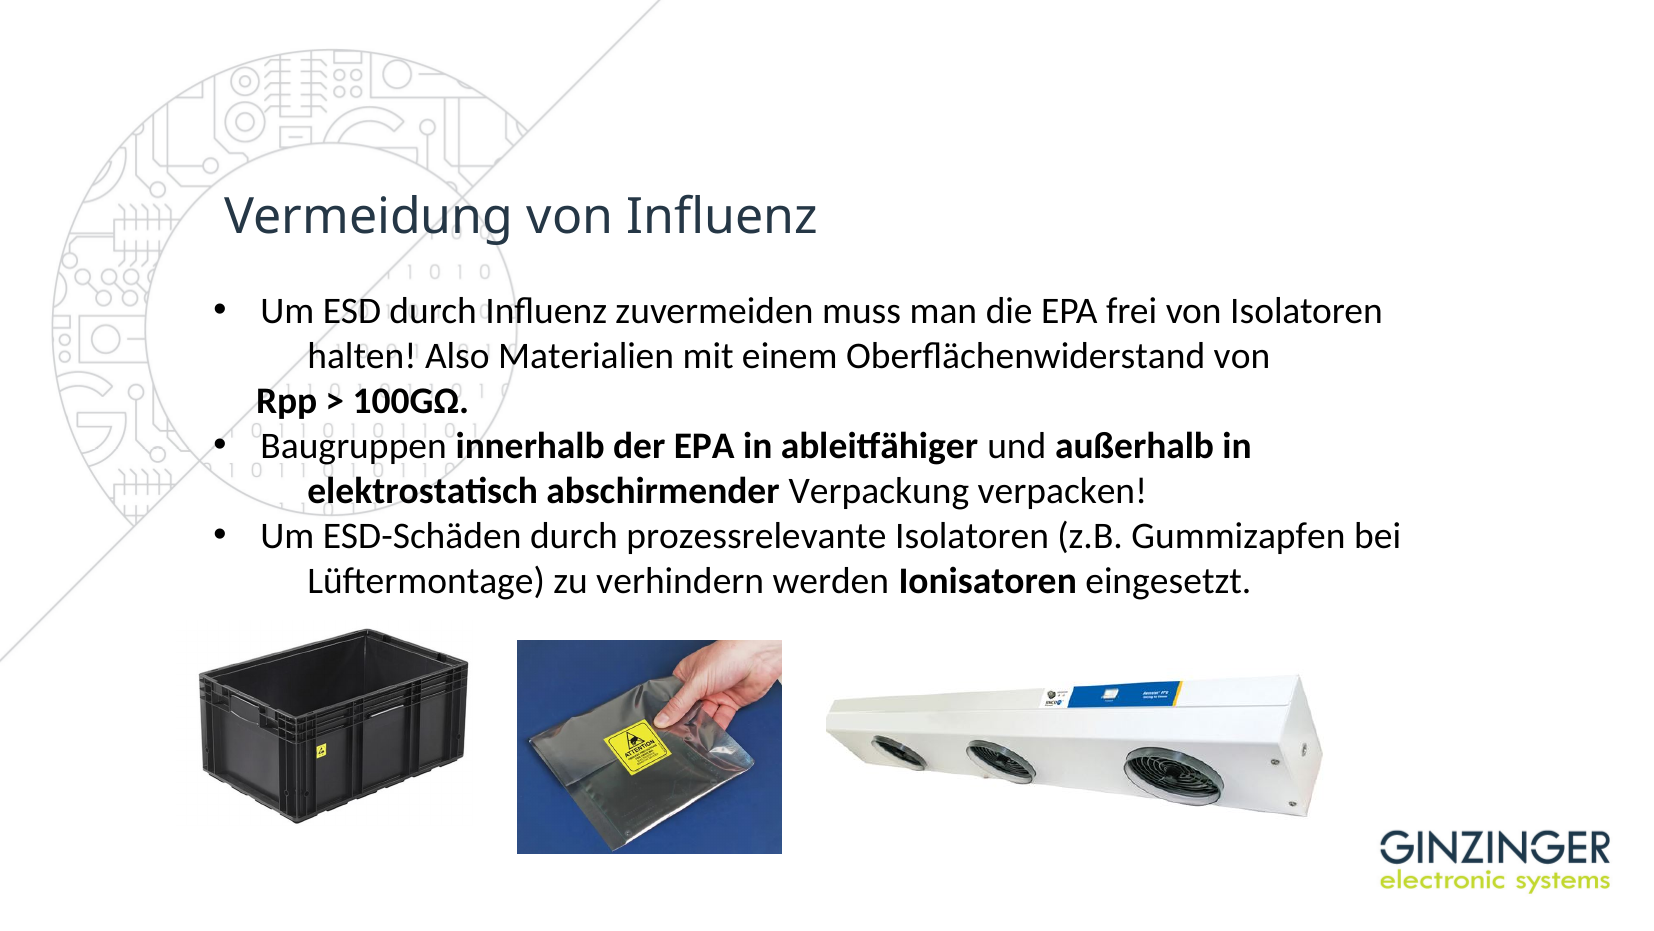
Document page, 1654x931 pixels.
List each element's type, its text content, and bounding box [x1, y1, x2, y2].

picture [517, 640, 782, 854]
picture [176, 620, 473, 826]
picture [826, 668, 1330, 826]
title Vermeidung von Influenz [224, 183, 1611, 244]
text_box Um ESD durch Influenz zuvermeiden muss man die EPA frei von Isolatoren halten! Also Materialien mit einem Oberflächenwiderstand von Rpp > 100GΩ. Baugruppen innerhalb der EPA in ableitfähiger und außerhalb in elektrostatisch abschirmender Verpackung verpacken! Um ESD-Schäden durch prozessrelevante Isolatoren (z.B. Gummizapfen bei Lüftermontage) zu verhindern werden Ionisatoren eingesetzt. [198, 278, 1426, 658]
